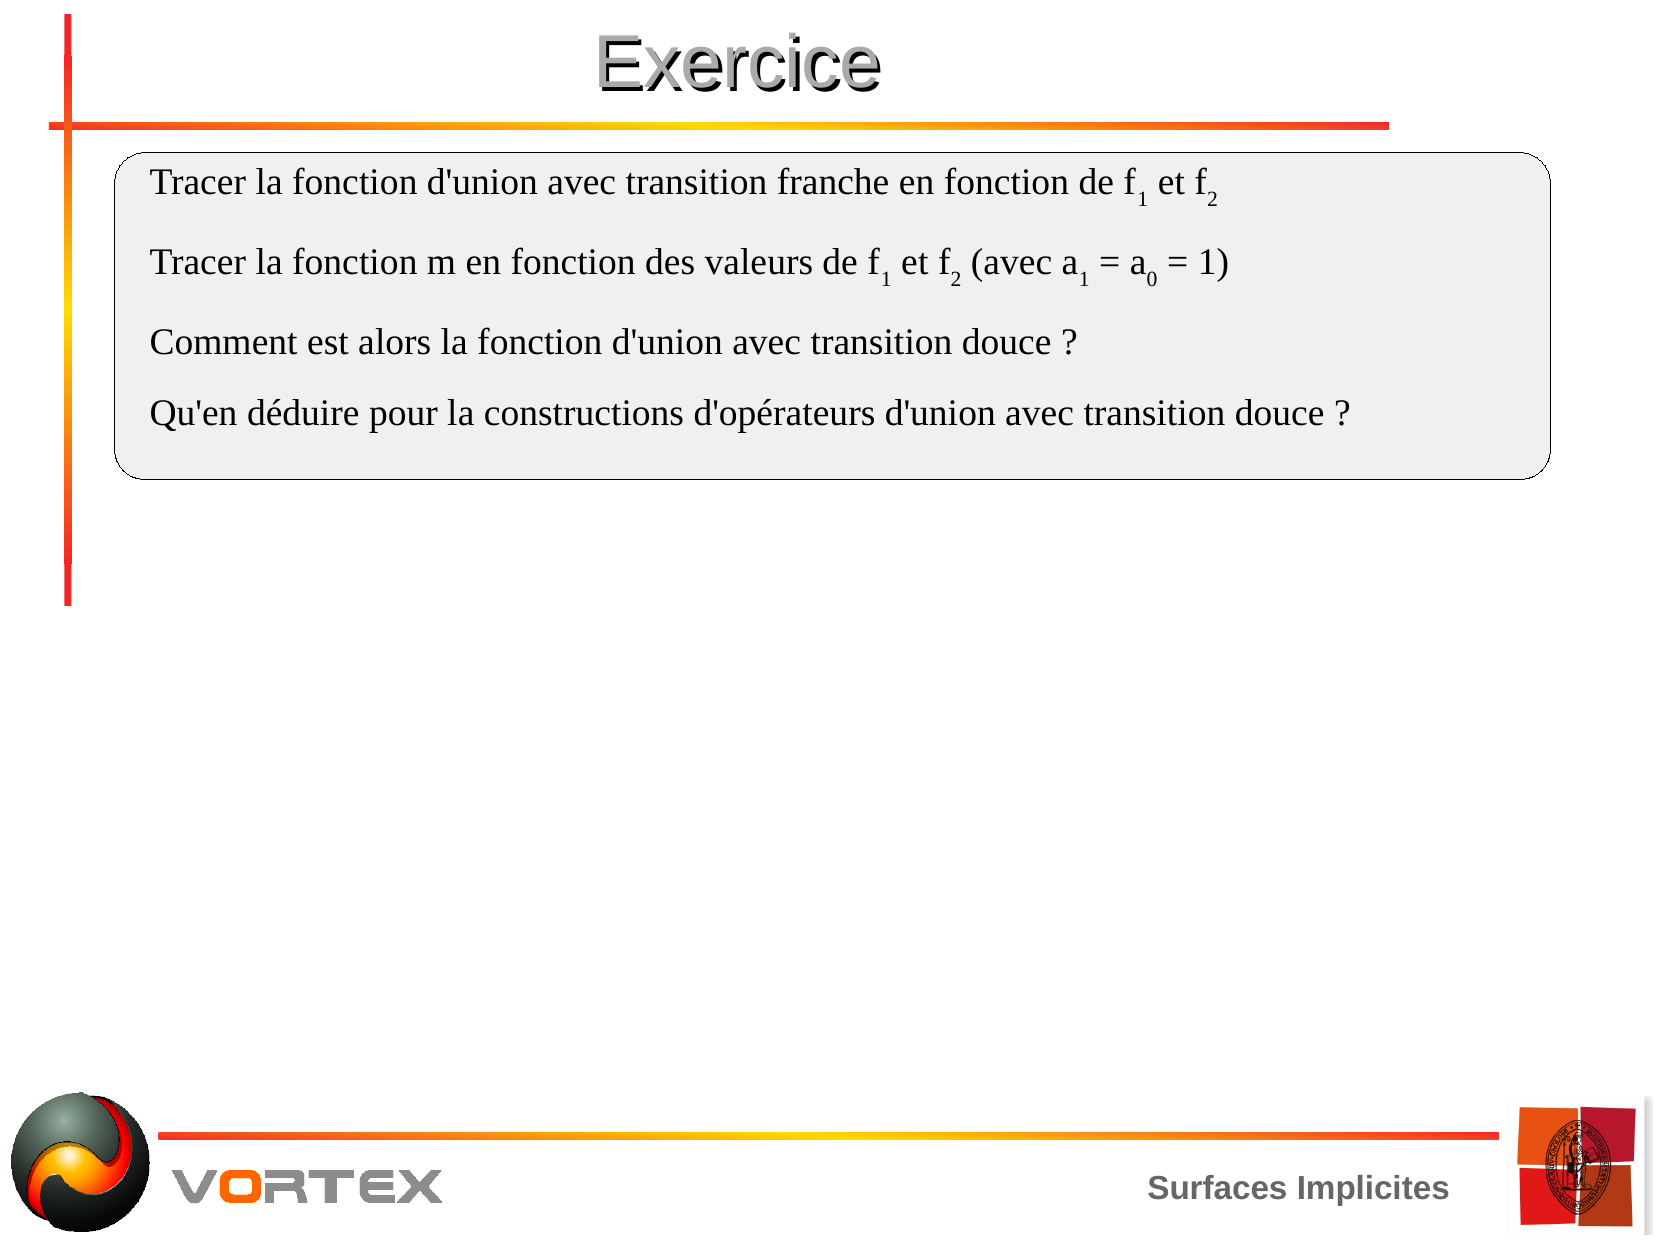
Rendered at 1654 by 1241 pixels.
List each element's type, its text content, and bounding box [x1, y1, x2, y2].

list Tracer la fonction d'union avec transition franche en fonction de f1 et f2 Tracer la fonction m en fonction des valeurs de f1 et f2 (avec a1 = a0 = 1) Comment est alors la fonction d'union avec transition douce ? Qu'en déduire pour la constructions d'opérateurs d'union avec transition douce ? [131, 160, 1621, 1103]
picture [11, 1092, 443, 1232]
text_box [114, 152, 1540, 477]
title Exercice [82, 4, 1392, 120]
picture [1505, 1096, 1653, 1235]
